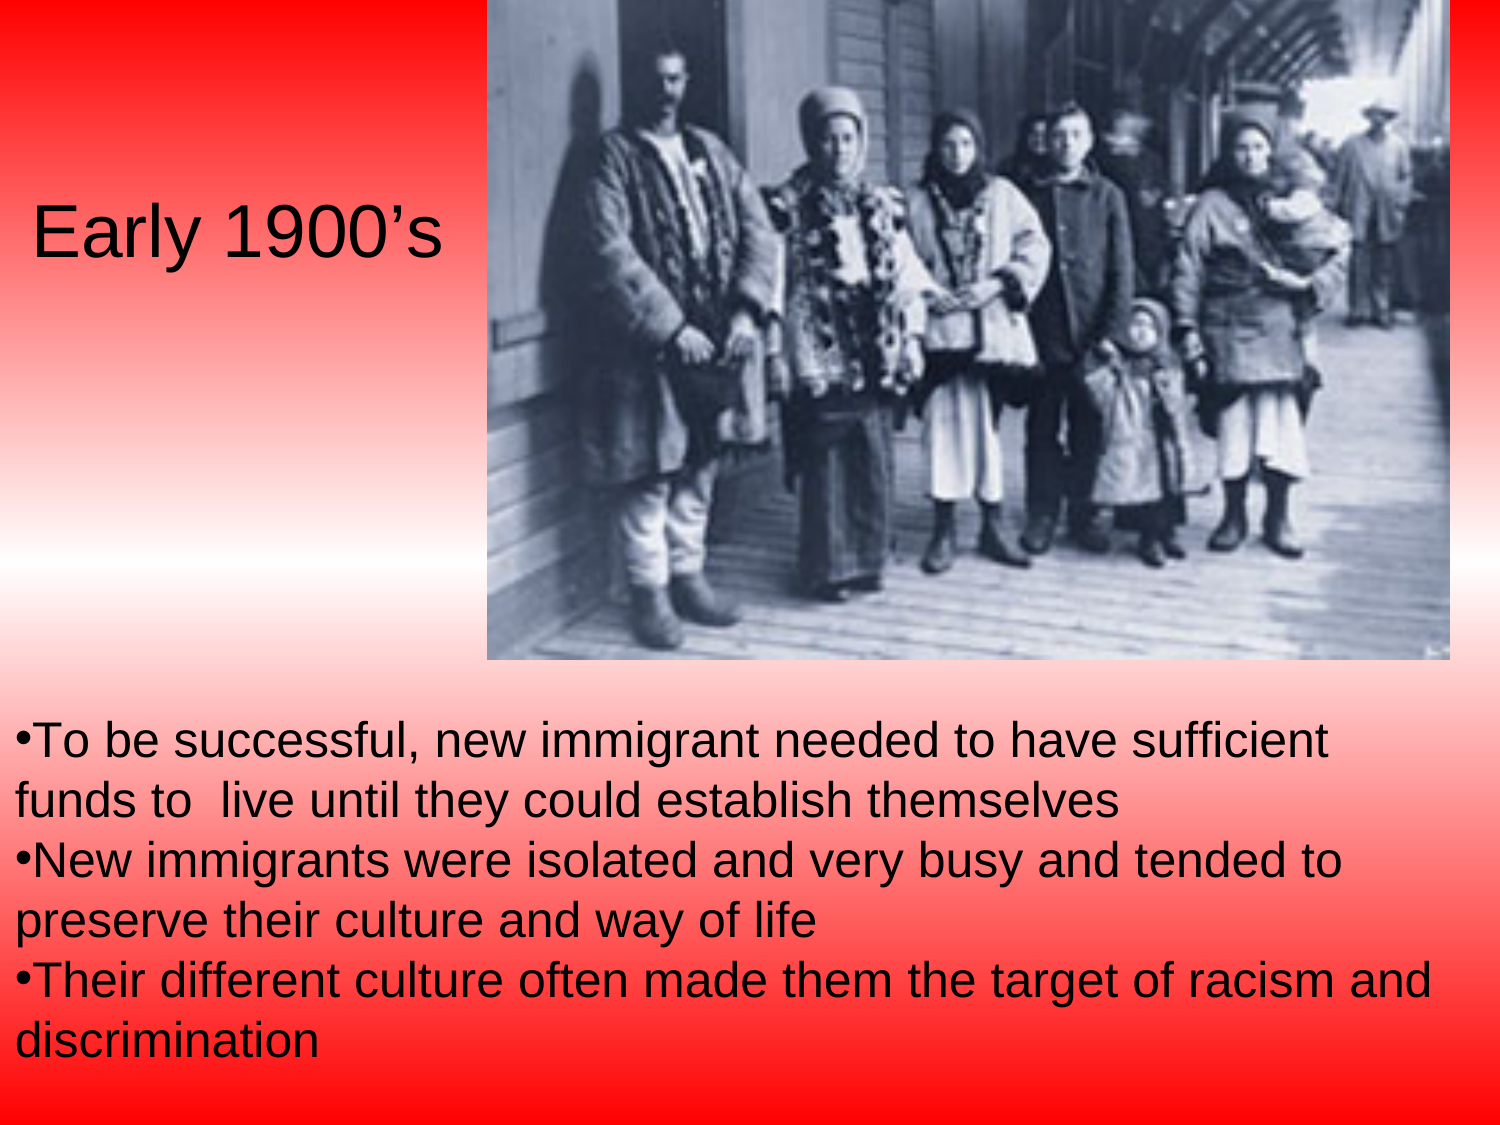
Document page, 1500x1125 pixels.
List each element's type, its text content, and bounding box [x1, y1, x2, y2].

text_box To be successful, new immigrant needed to have sufficient funds to live until they could establish themselves New immigrants were isolated and very busy and tended to preserve their culture and way of life Their different culture often made them the target of racism and discrimination [0, 699, 1463, 1076]
text_box Early 1900’s [0, 174, 475, 281]
picture [487, 0, 1450, 660]
